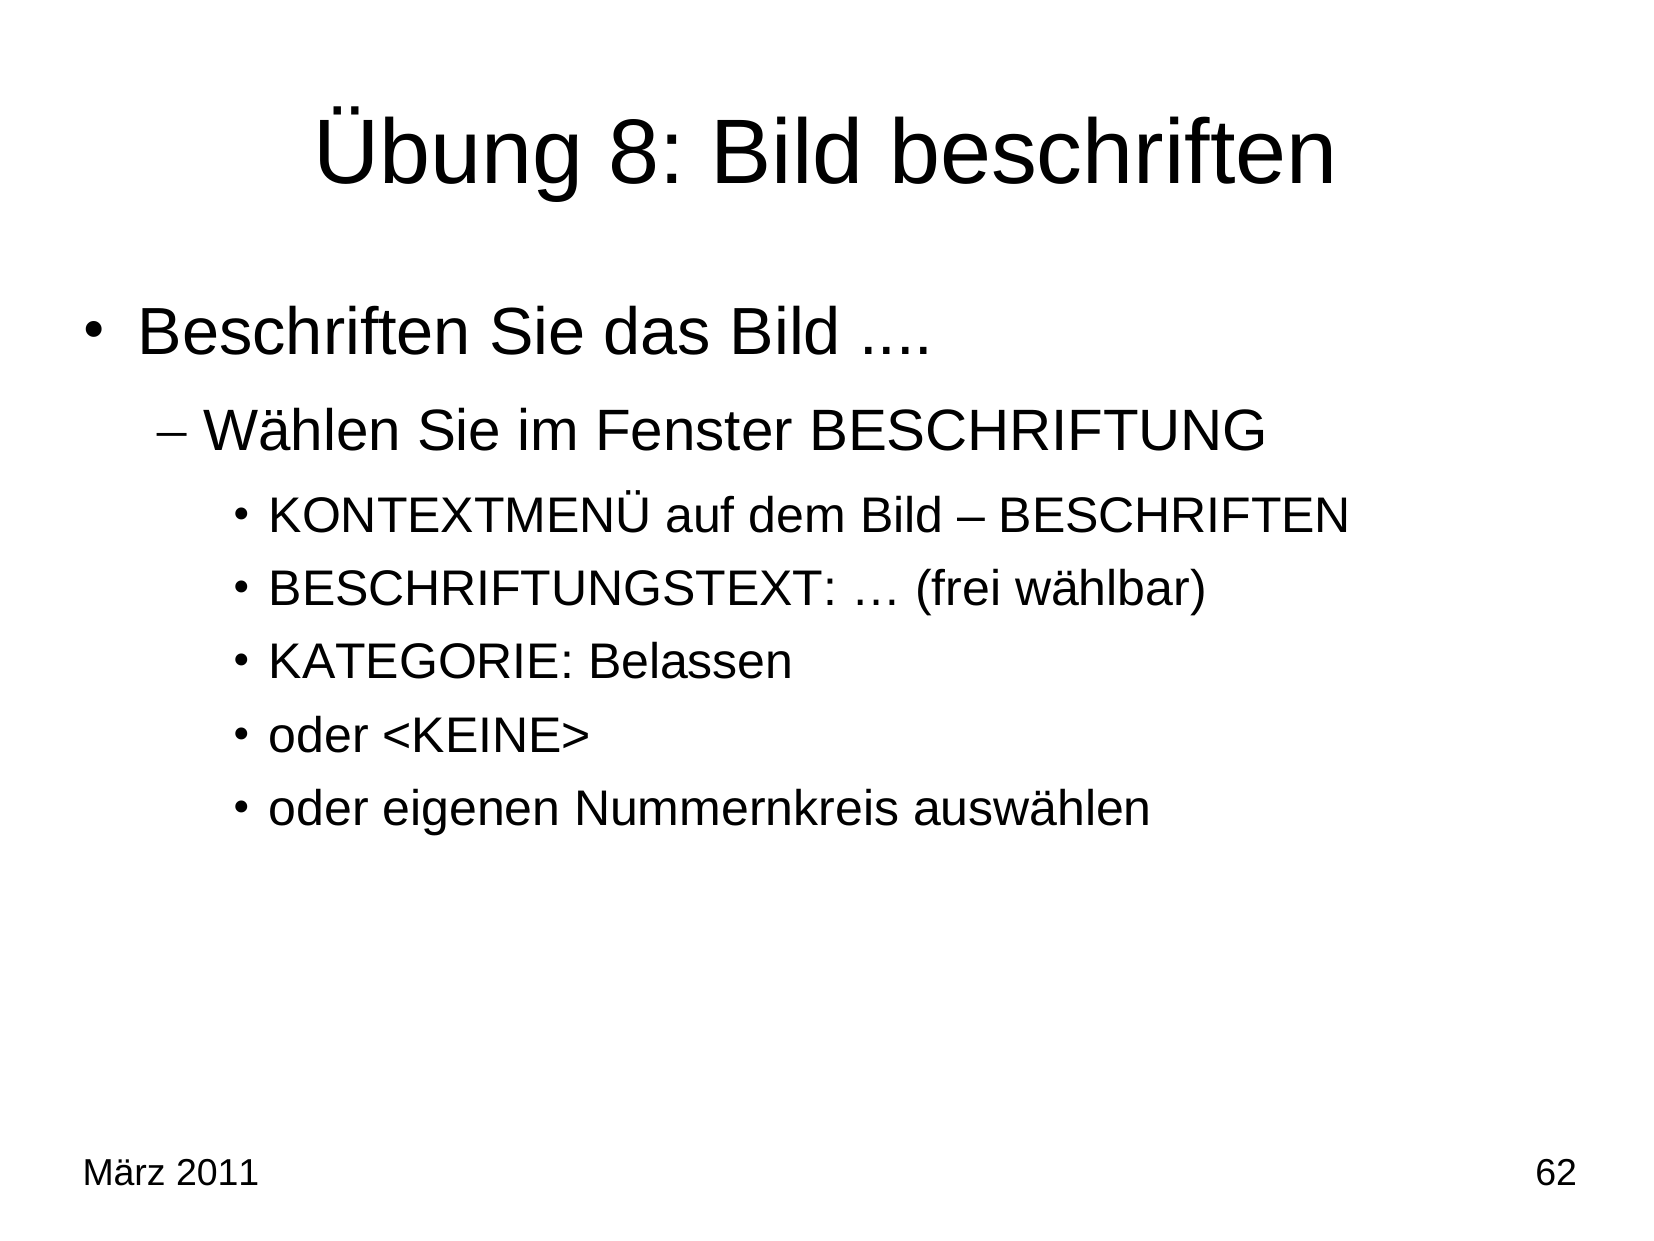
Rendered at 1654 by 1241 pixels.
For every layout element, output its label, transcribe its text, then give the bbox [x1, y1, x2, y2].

list Beschriften Sie das Bild .... Wählen Sie im Fenster BESCHRIFTUNG KONTEXTMENÜ auf dem Bild – BESCHRIFTEN BESCHRIFTUNGSTEXT: … (frei wählbar) KATEGORIE: Belassen oder <KEINE> oder eigenen Nummernkreis auswählen [82, 290, 1571, 1109]
title Übung 8: Bild beschriften [82, 49, 1571, 257]
